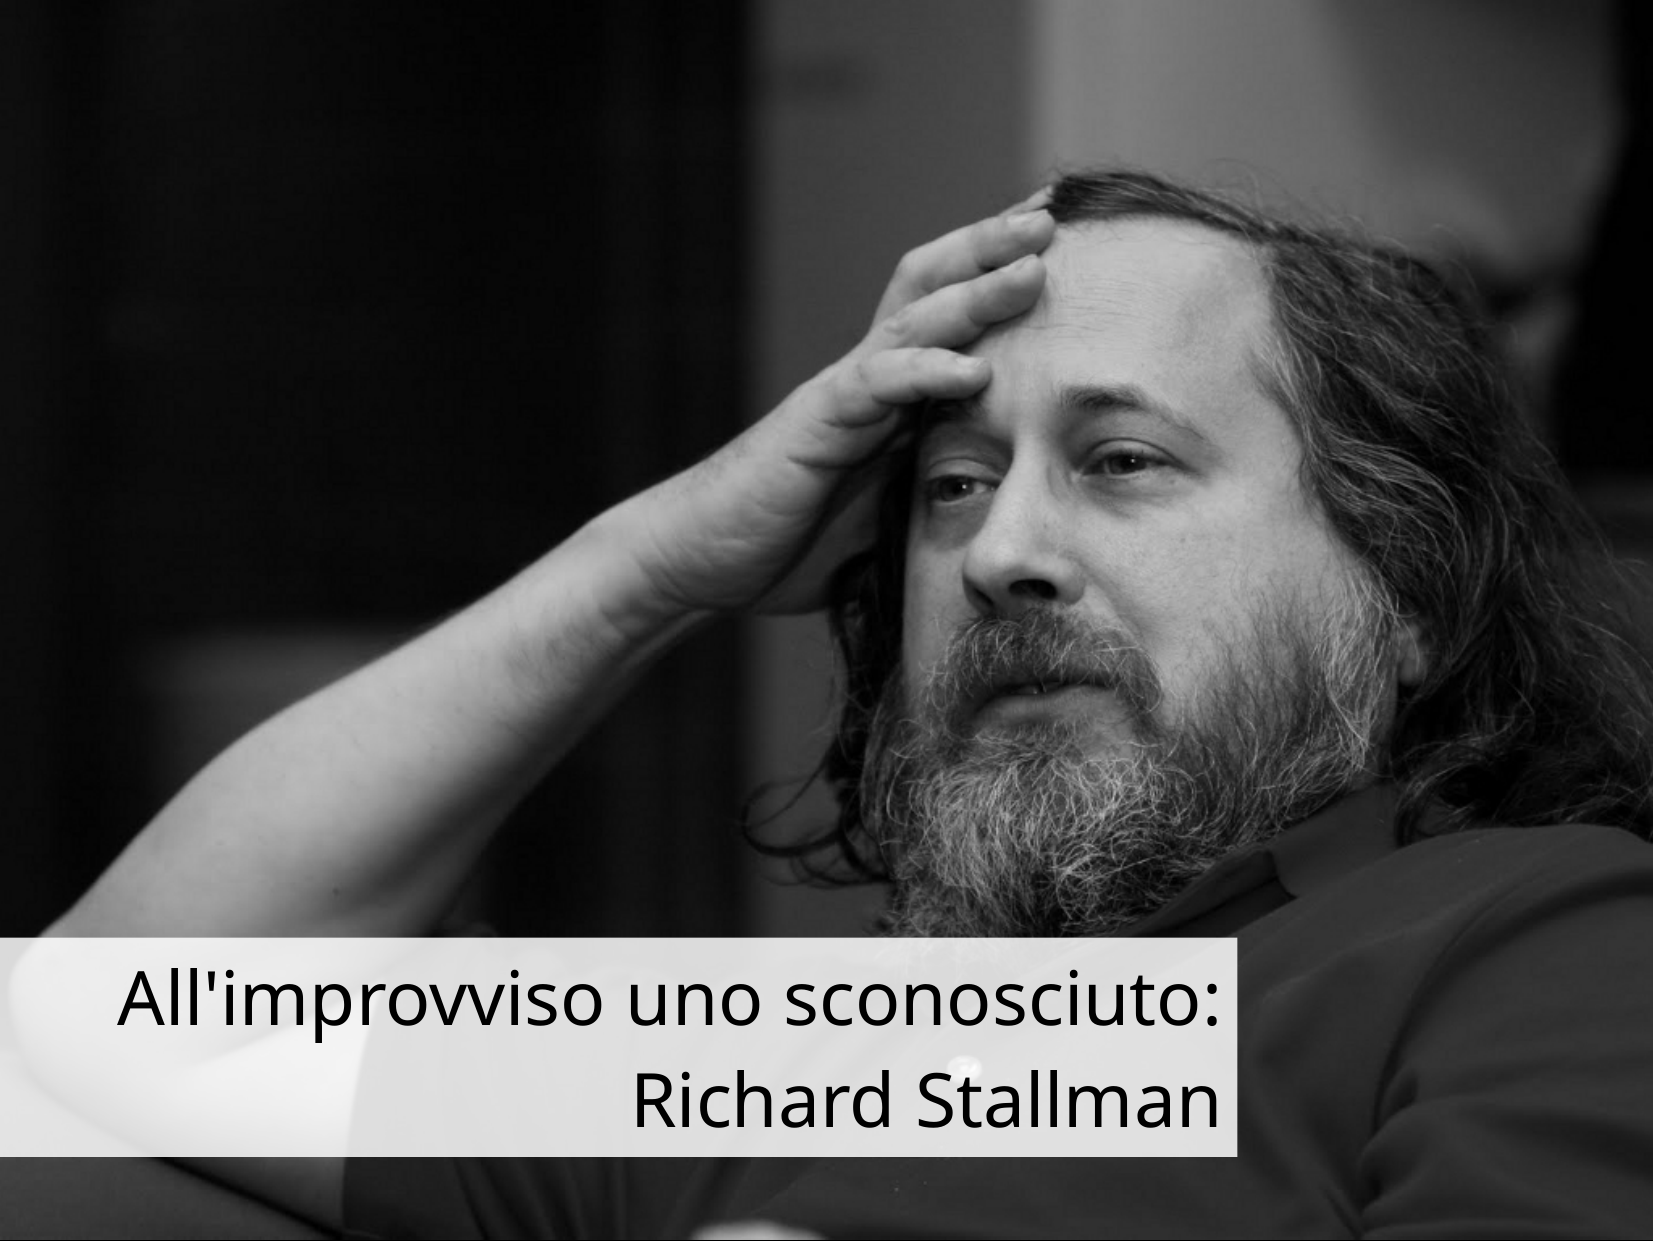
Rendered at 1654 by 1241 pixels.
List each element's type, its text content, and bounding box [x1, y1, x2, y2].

picture [0, 0, 1653, 1240]
text_box All'improvviso uno sconosciuto: Richard Stallman [0, 937, 1238, 943]
